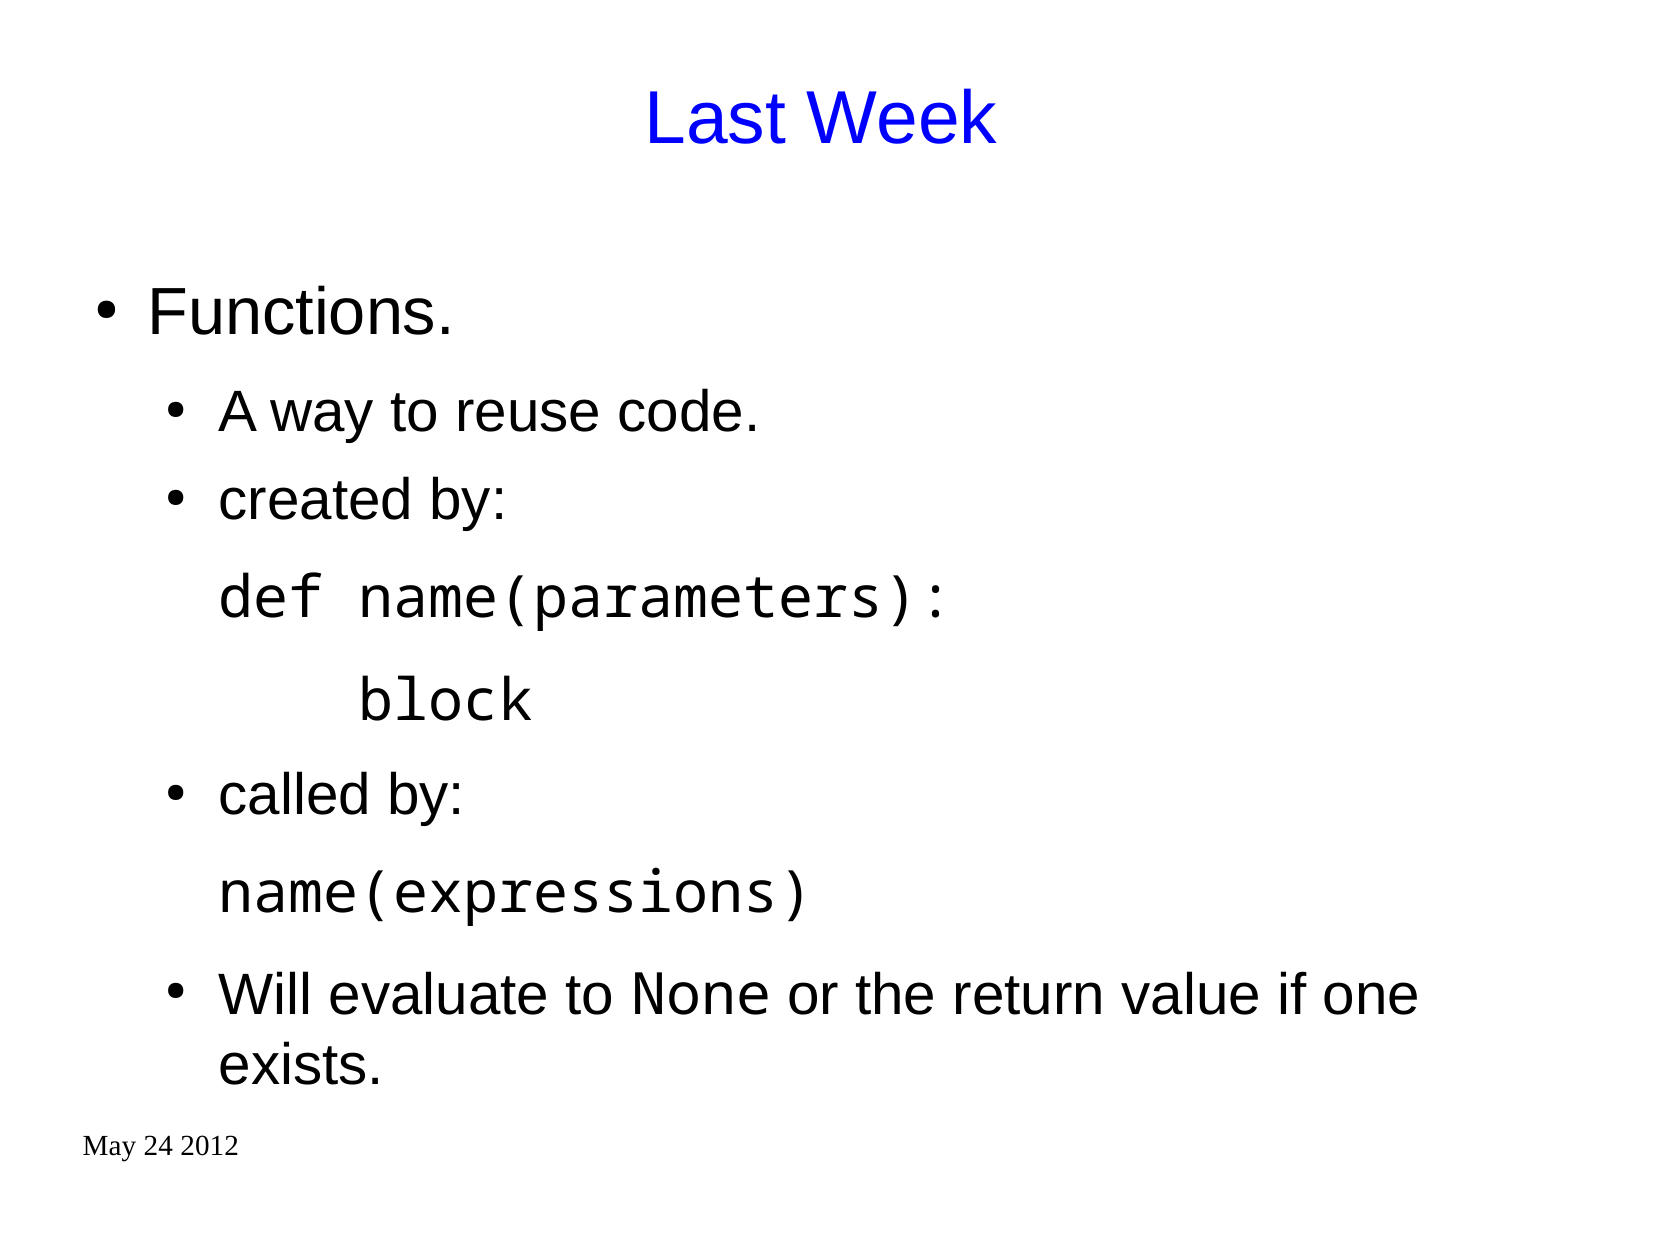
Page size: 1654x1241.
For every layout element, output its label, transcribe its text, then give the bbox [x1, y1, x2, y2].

title Last Week [76, 58, 1565, 178]
list Functions. A way to reuse code. created by: def name(parameters): block called by: name(expressions) Will evaluate to None or the return value if one exists. [76, 274, 1565, 1093]
